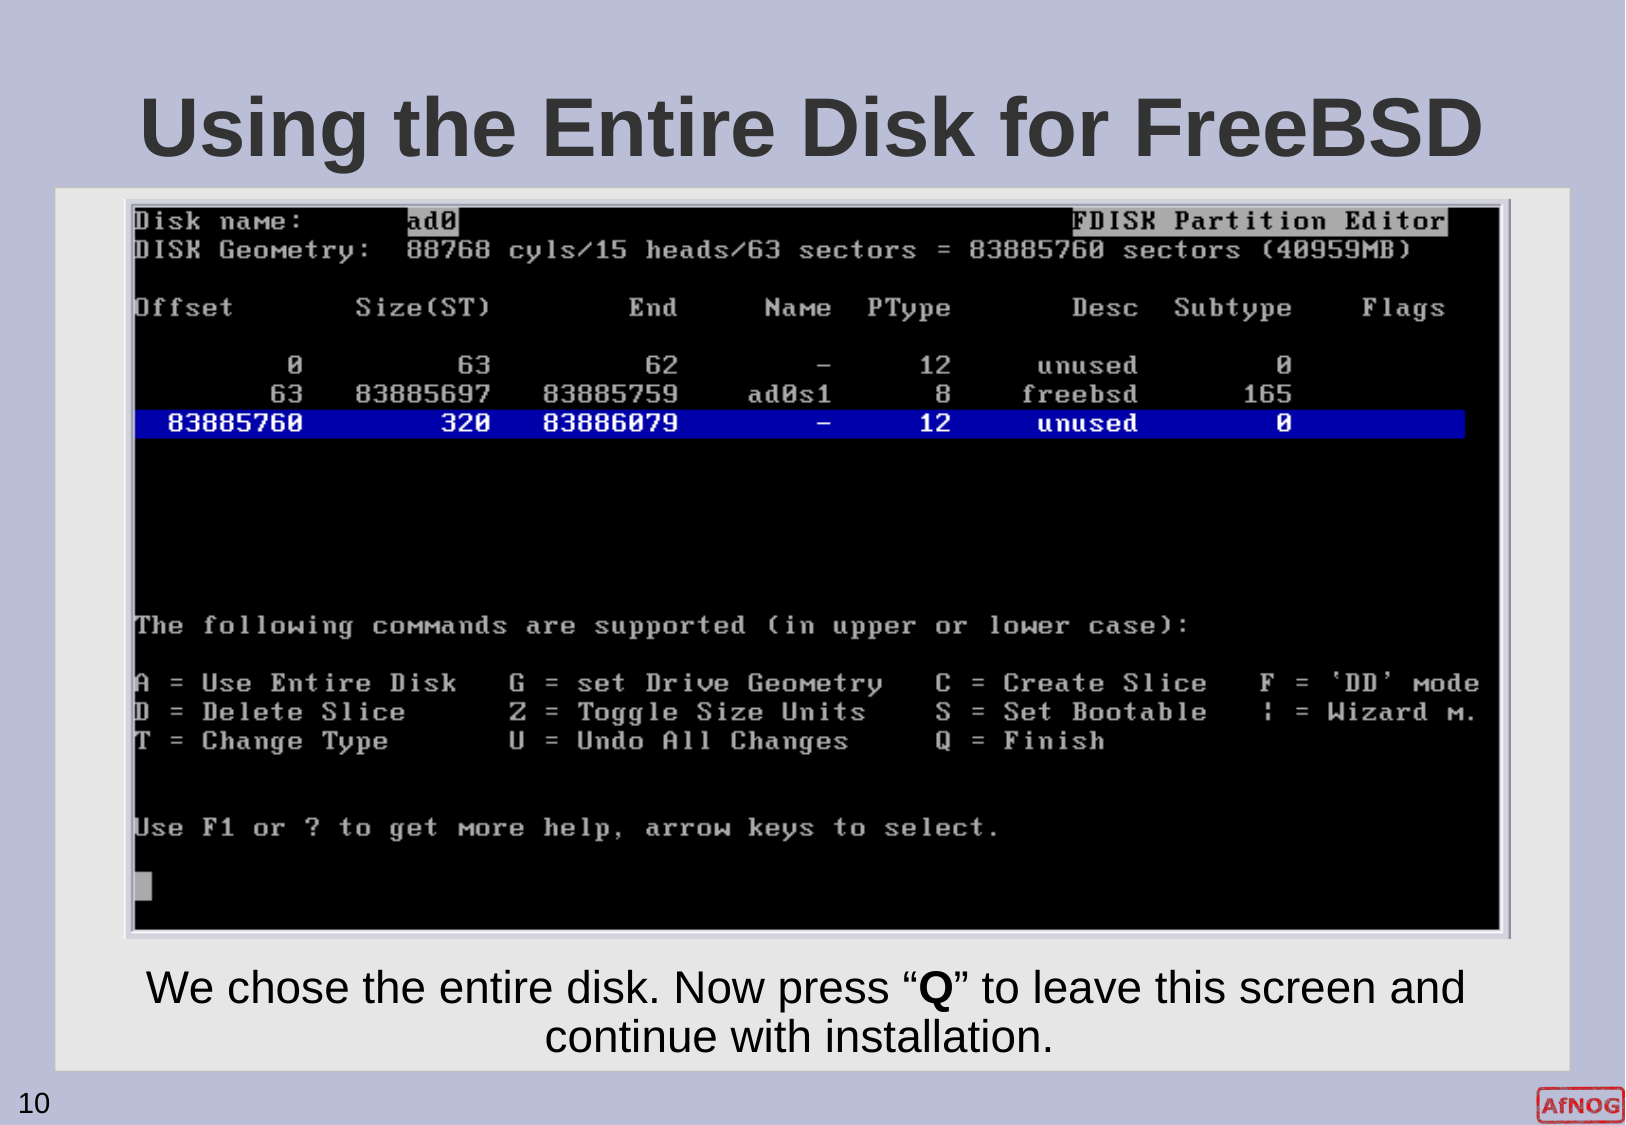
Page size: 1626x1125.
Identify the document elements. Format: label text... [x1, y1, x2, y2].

text_box We chose the entire disk. Now press “Q” to leave this screen and continue with installation. [82, 956, 1530, 1072]
title Using the Entire Disk for FreeBSD [54, 44, 1571, 215]
picture [124, 199, 1511, 939]
picture [1535, 1085, 1626, 1125]
list [82, 214, 1560, 1045]
